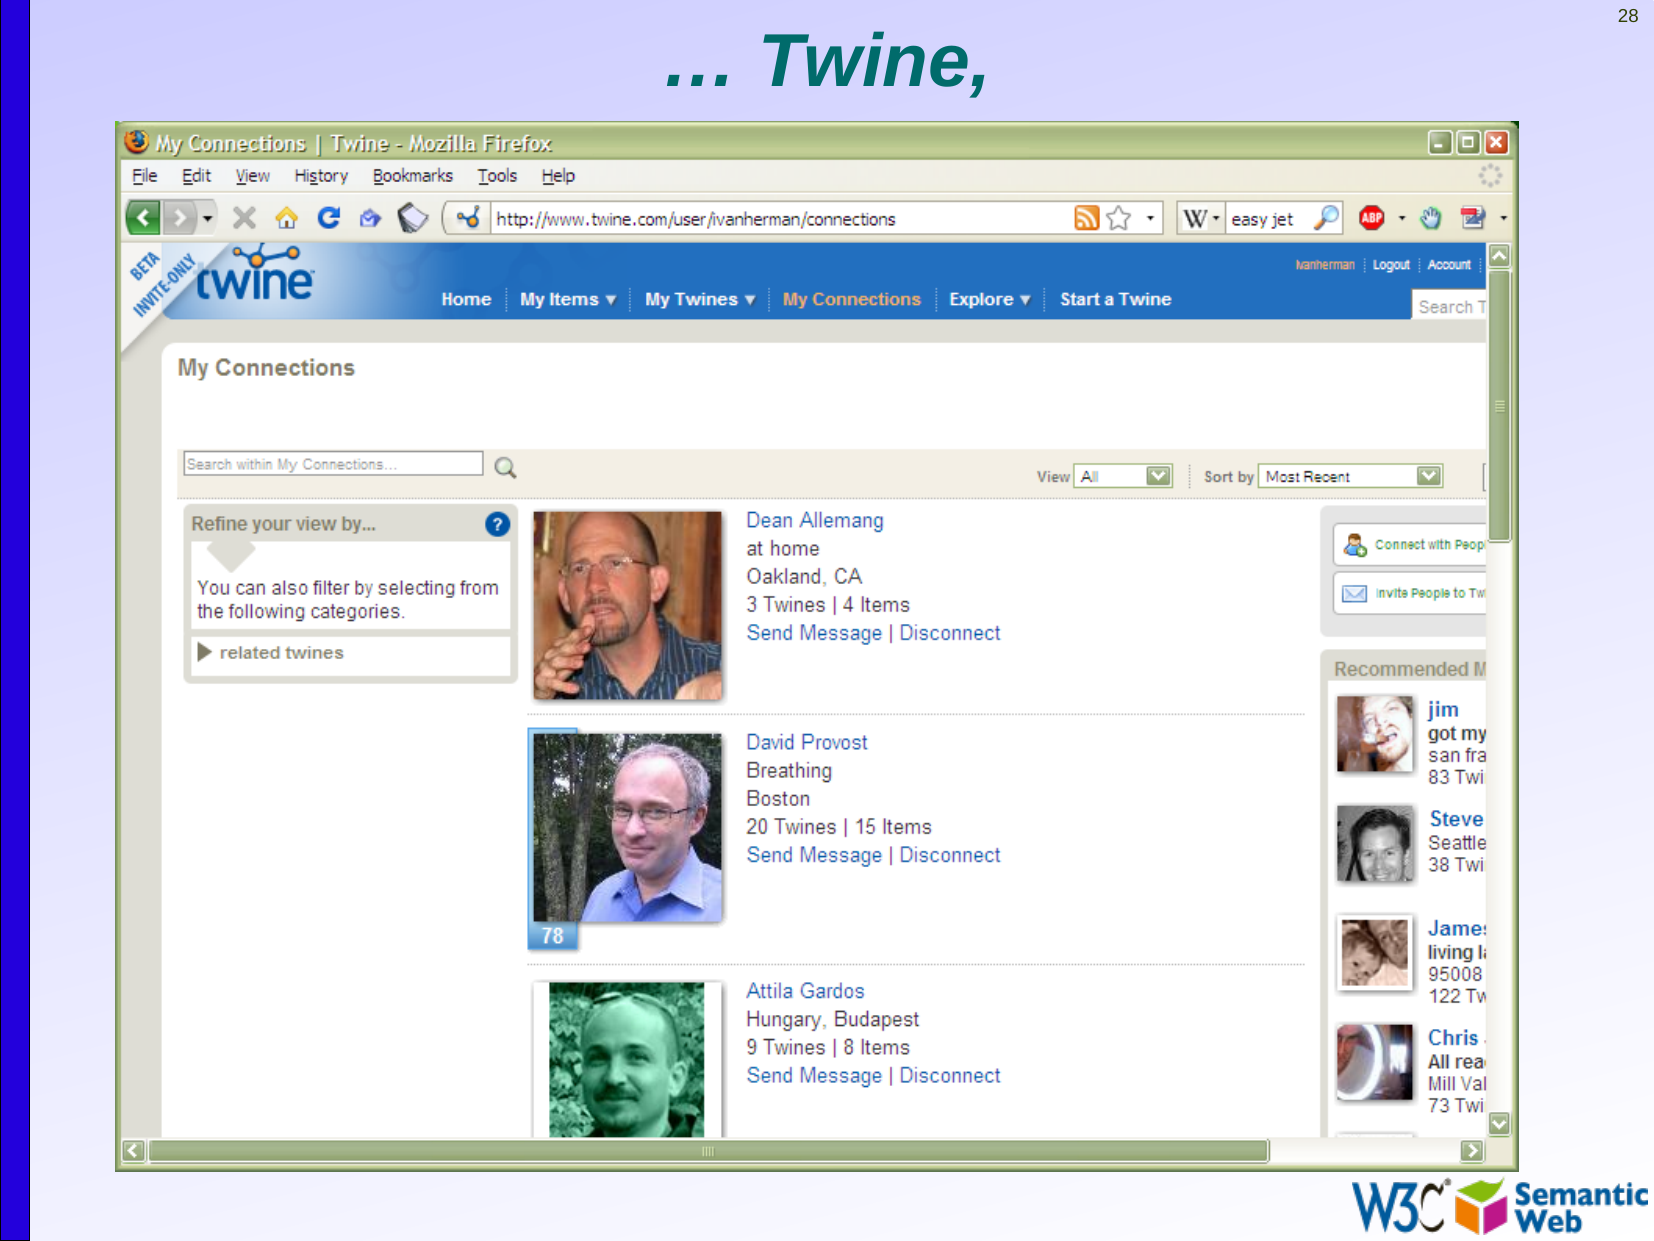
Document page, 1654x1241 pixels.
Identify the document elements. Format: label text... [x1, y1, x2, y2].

picture [115, 121, 1519, 1172]
picture [1352, 1175, 1648, 1235]
title … Twine, [0, 0, 1654, 119]
